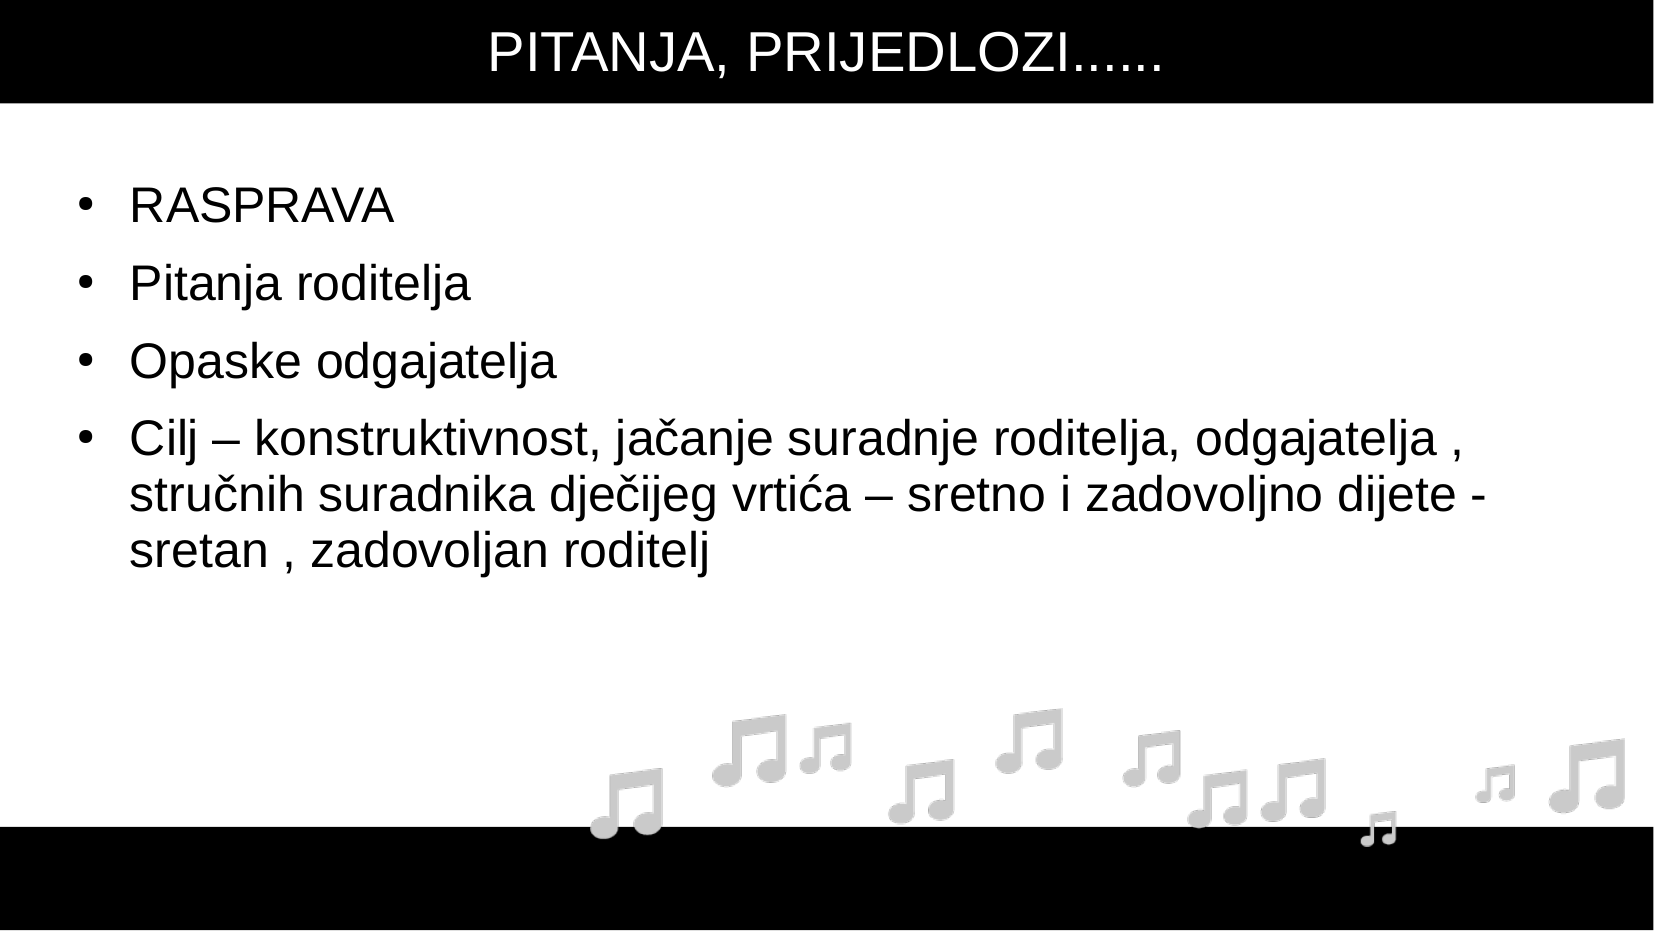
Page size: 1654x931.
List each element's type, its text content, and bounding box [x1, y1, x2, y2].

title PITANJA, PRIJEDLOZI...... [59, 6, 1595, 98]
list RASPRAVA Pitanja roditelja Opaske odgajatelja Cilj – konstruktivnost, jačanje suradnje roditelja, odgajatelja , stručnih suradnika dječijeg vrtića – sretno i zadovoljno dijete -sretan , zadovoljan roditelj [59, 177, 1595, 768]
